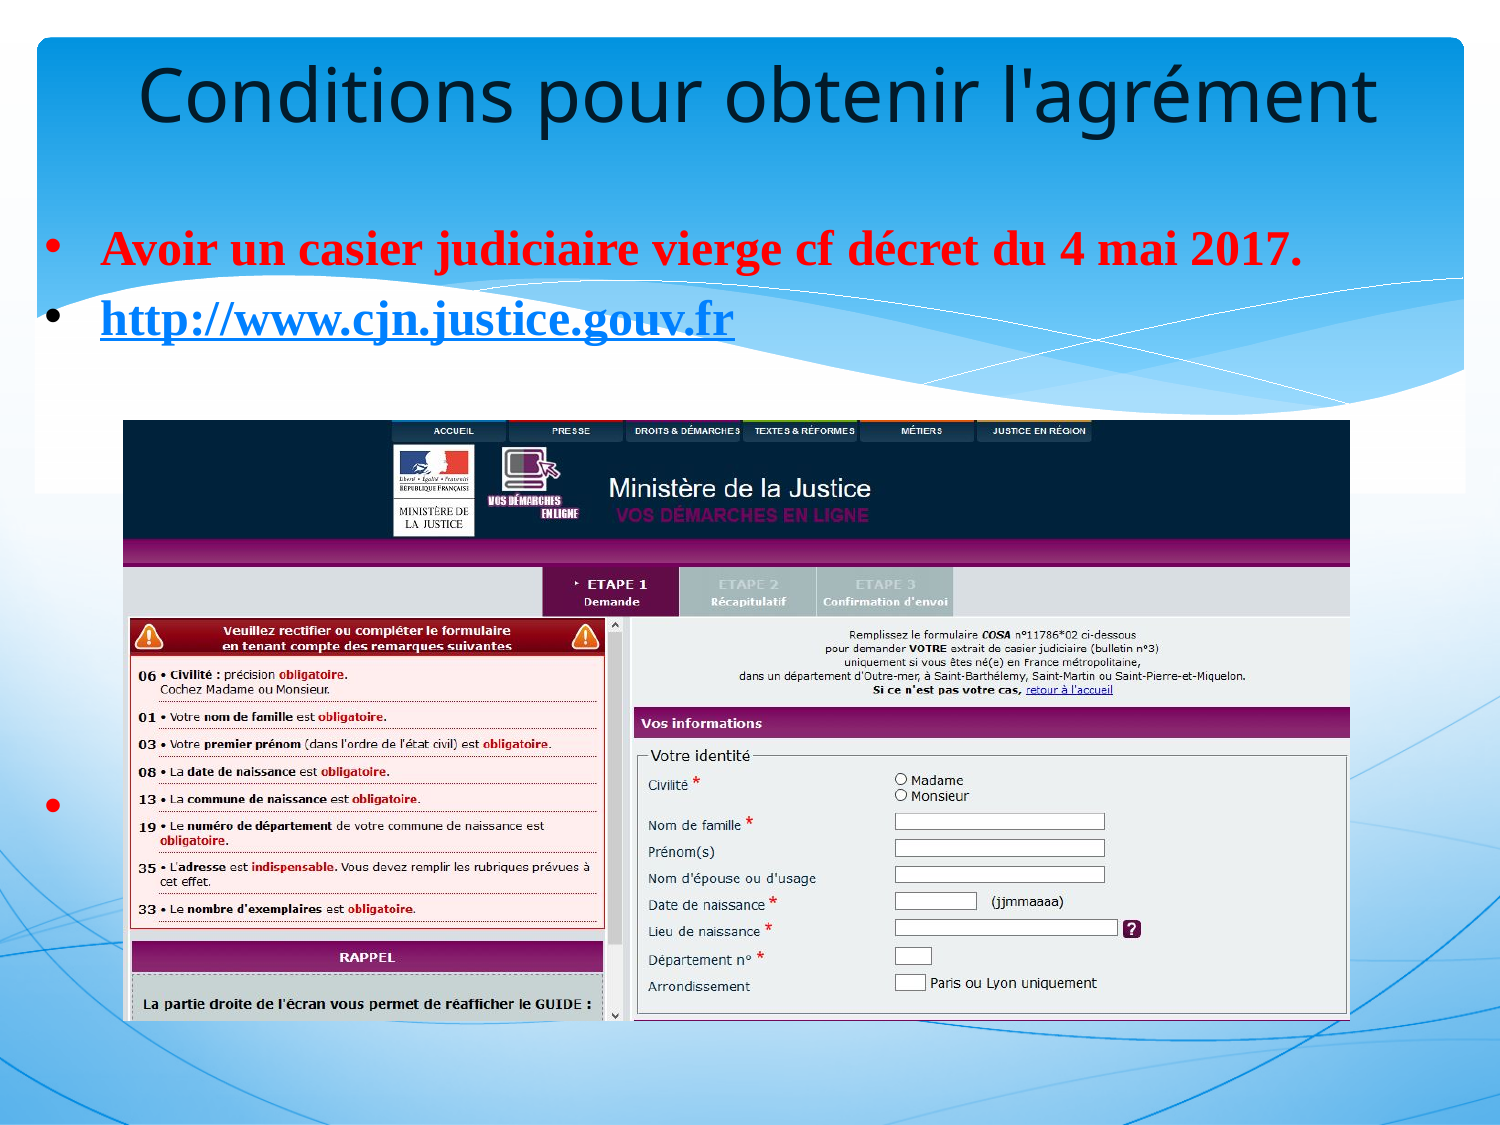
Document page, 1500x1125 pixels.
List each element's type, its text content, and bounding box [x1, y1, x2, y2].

text_box Avoir un casier judiciaire vierge cf décret du 4 mai 2017. http://www.cjn.justice.gouv.fr [29, 208, 1483, 843]
picture [0, 0, 1500, 1125]
text_box Conditions pour obtenir l'agrément [105, 40, 1412, 209]
